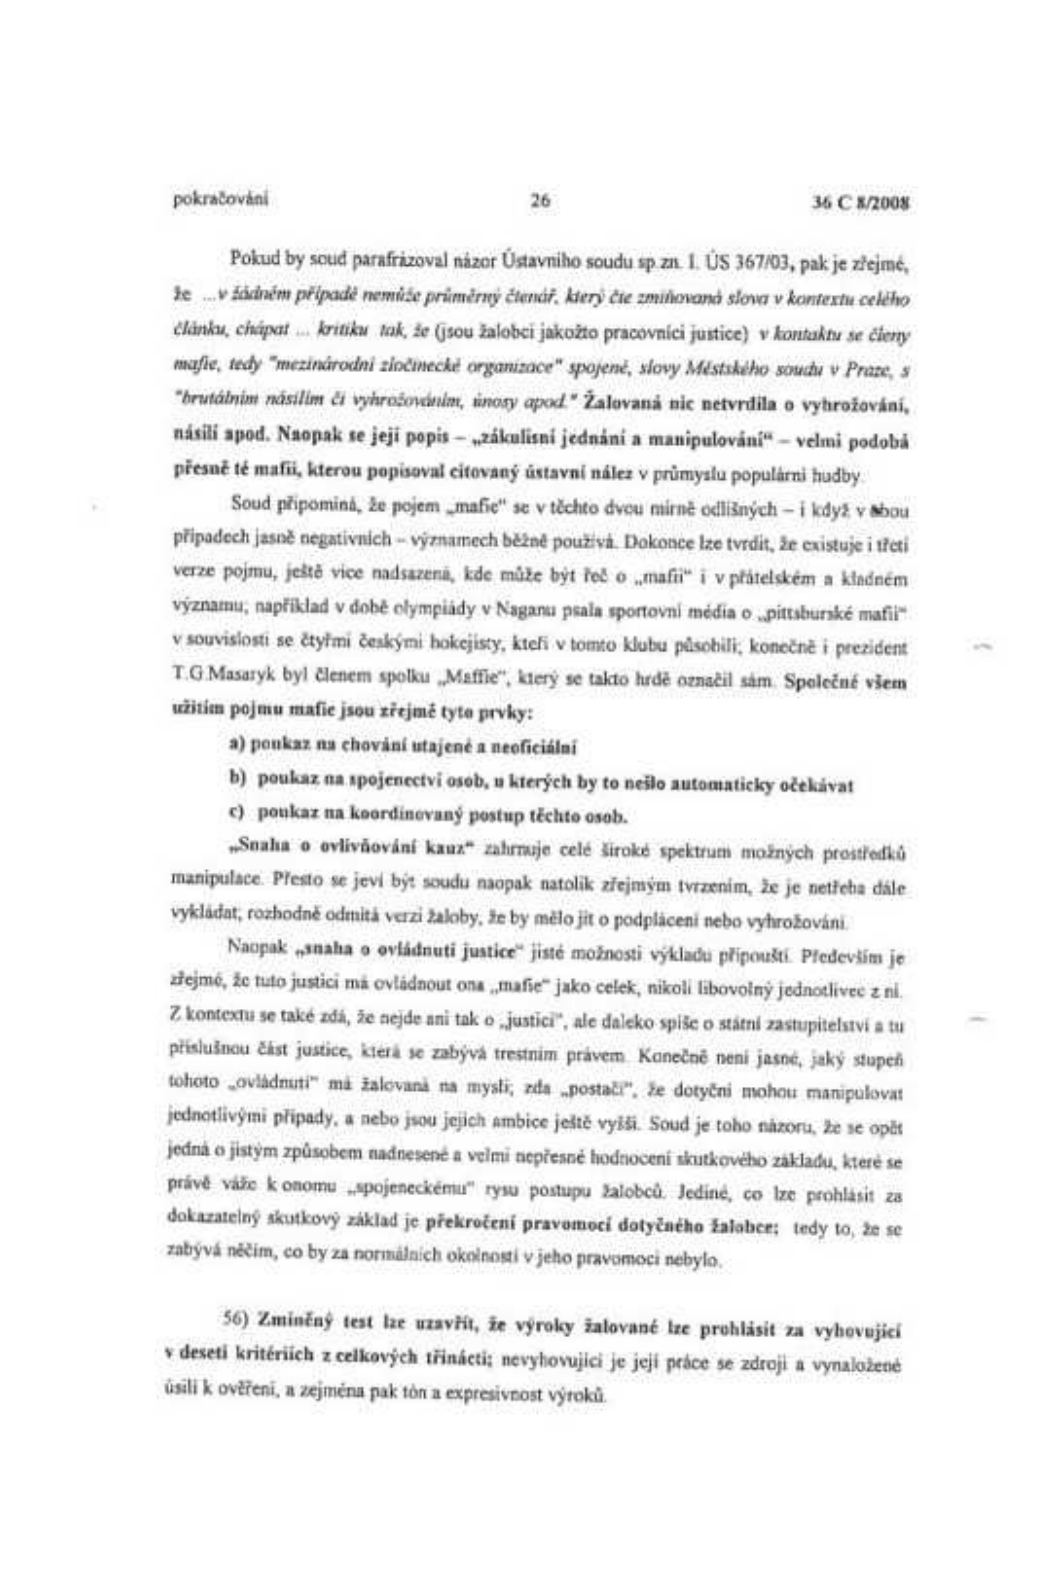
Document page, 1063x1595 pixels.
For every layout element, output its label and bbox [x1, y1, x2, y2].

picture [62, 154, 1008, 1446]
